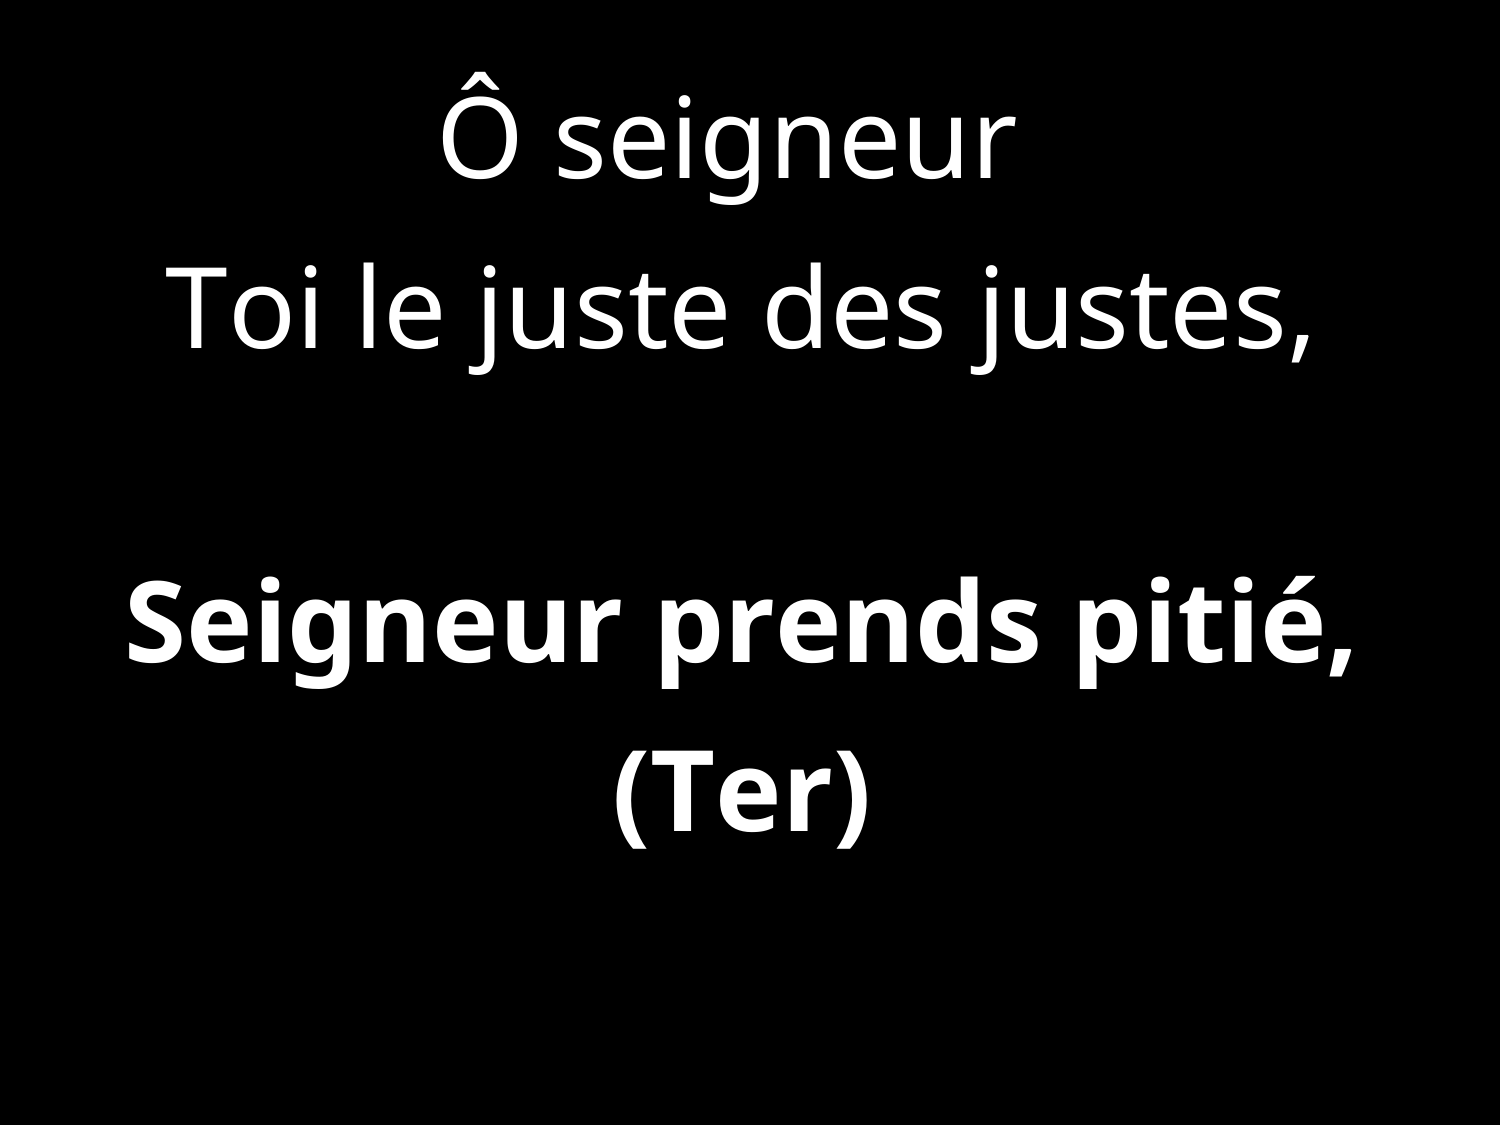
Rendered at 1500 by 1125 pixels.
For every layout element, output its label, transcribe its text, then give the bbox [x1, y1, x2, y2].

text_box Ô seigneur Toi le juste des justes, Seigneur prends pitié, (Ter) [0, 59, 1489, 974]
